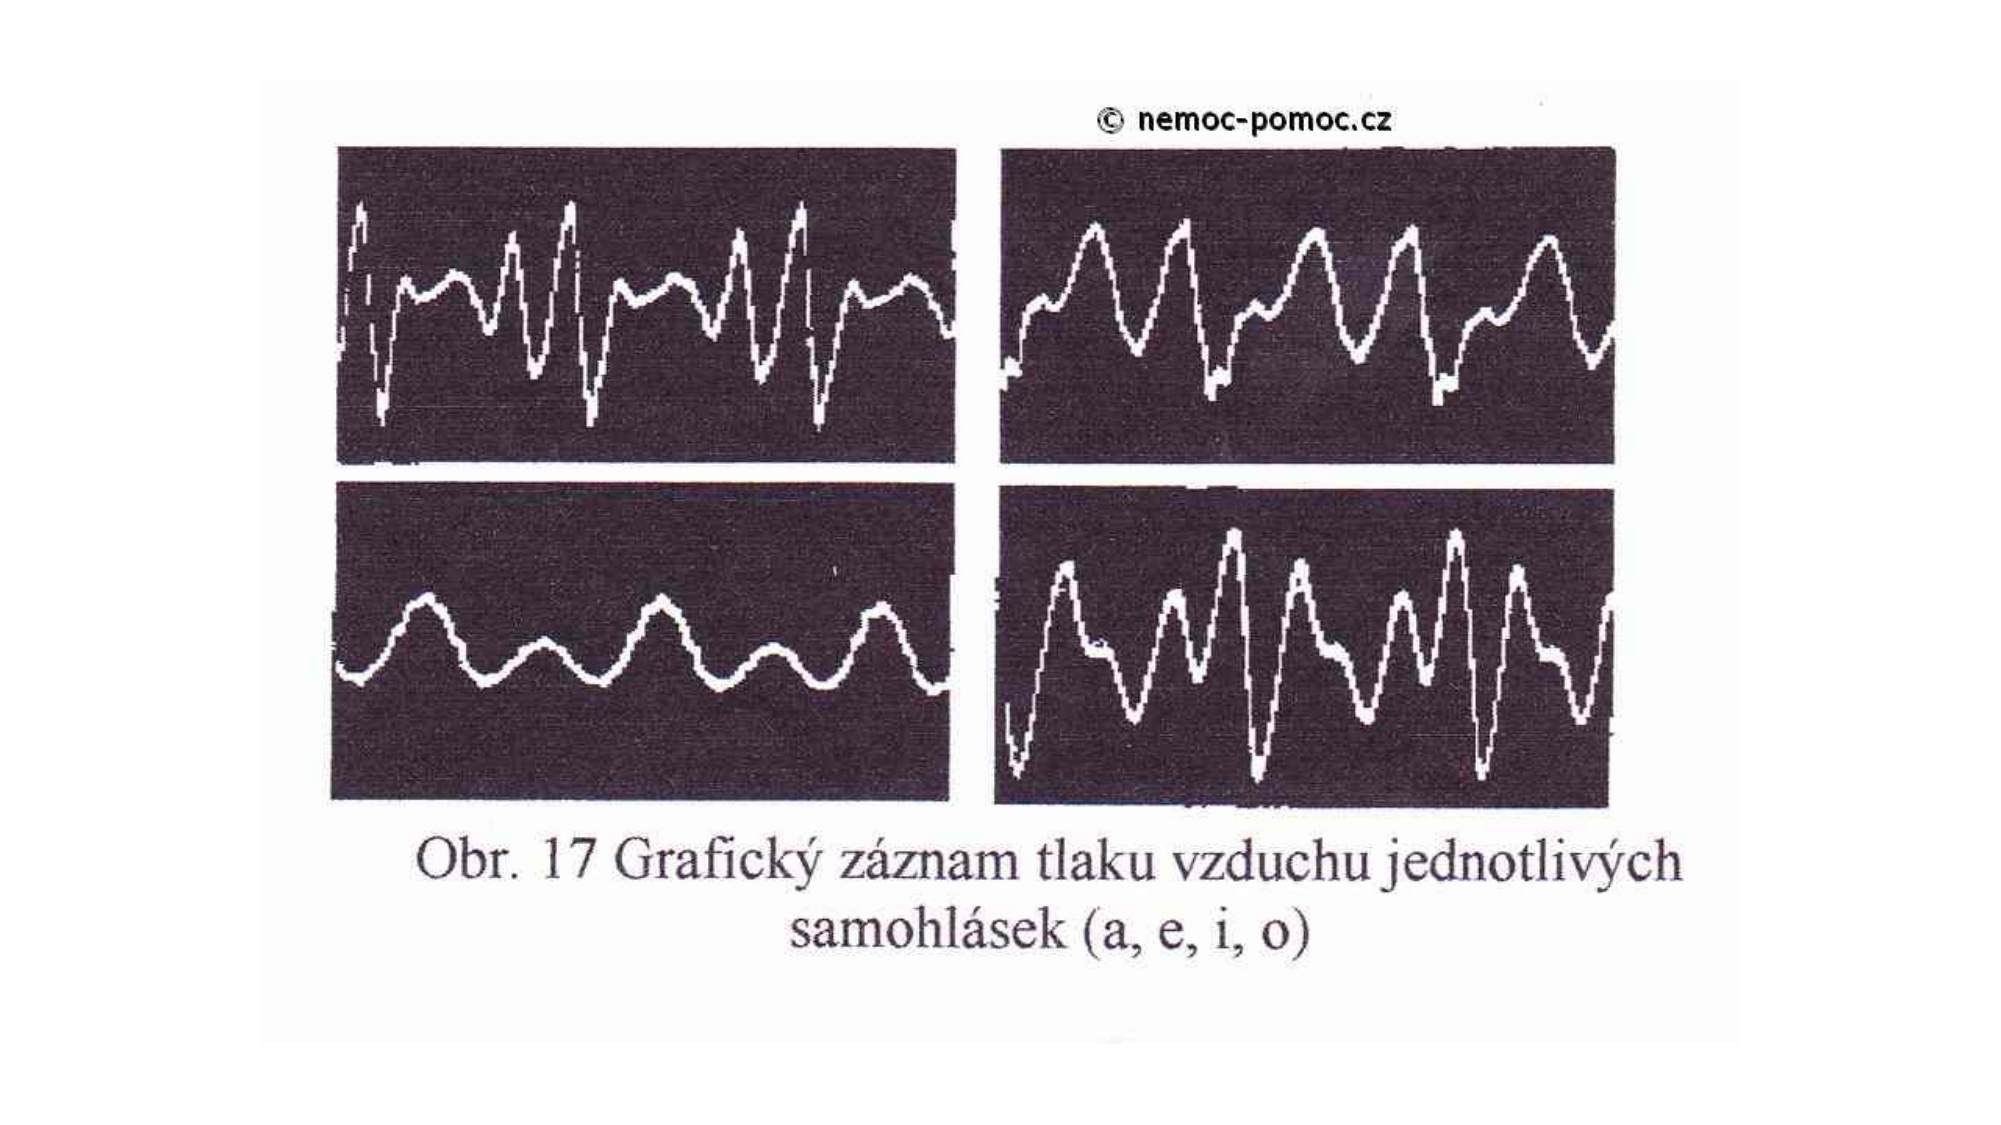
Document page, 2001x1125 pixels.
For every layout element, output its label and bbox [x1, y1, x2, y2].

picture [260, 81, 1740, 1044]
